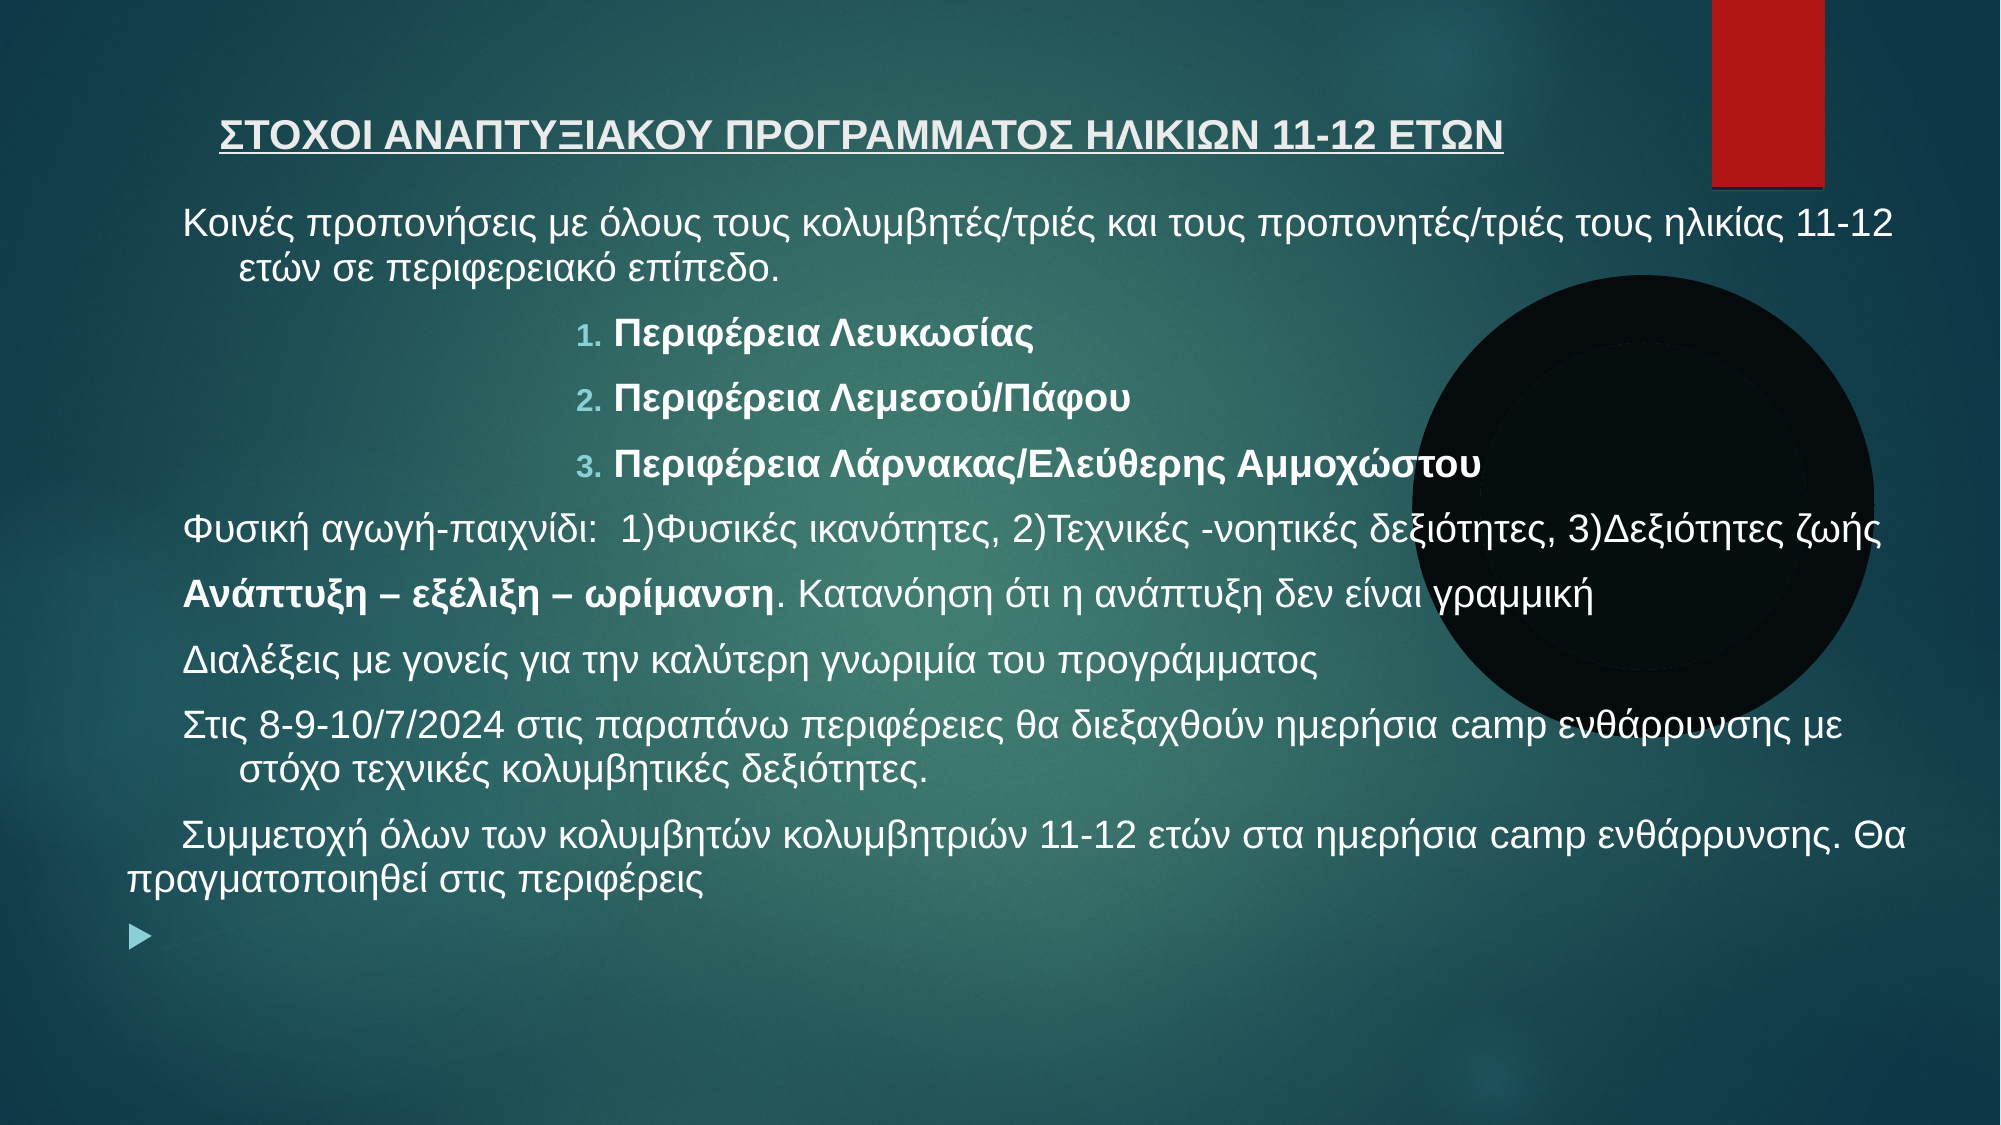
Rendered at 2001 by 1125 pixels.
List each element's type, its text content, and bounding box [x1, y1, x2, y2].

list Κοινές προπονήσεις με όλους τους κολυμβητές/τριές και τους προπονητές/τριές τους ηλικίας 11-12 ετών σε περιφερειακό επίπεδο. Περιφέρεια Λευκωσίας Περιφέρεια Λεμεσού/Πάφου Περιφέρεια Λάρνακας/Ελεύθερης Αμμοχώστου Φυσική αγωγή-παιχνίδι: 1)Φυσικές ικανότητες, 2)Τεχνικές -νοητικές δεξιότητες, 3)Δεξιότητες ζωής Ανάπτυξη – εξέλιξη – ωρίμανση. Κατανόηση ότι η ανάπτυξη δεν είναι γραμμική Διαλέξεις με γονείς για την καλύτερη γνωριμία του προγράμματος Στις 8-9-10/7/2024 στις παραπάνω περιφέρειες θα διεξαχθούν ημερήσια camp ενθάρρυνσης με στόχο τεχνικές κολυμβητικές δεξιότητες. Συμμετοχή όλων των κολυμβητών κολυμβητριών 11-12 ετών στα ημερήσια camp ενθάρρυνσης. Θα πραγματοποιηθεί στις περιφέρεις [111, 193, 1964, 1106]
title ΣΤΟΧΟΙ ΑΝΑΠΤΥΞΙΑΚΟΥ ΠΡΟΓΡΑΜΜΑΤΟΣ ΗΛΙΚΙΩΝ 11-12 ΕΤΩΝ [36, 99, 1687, 211]
